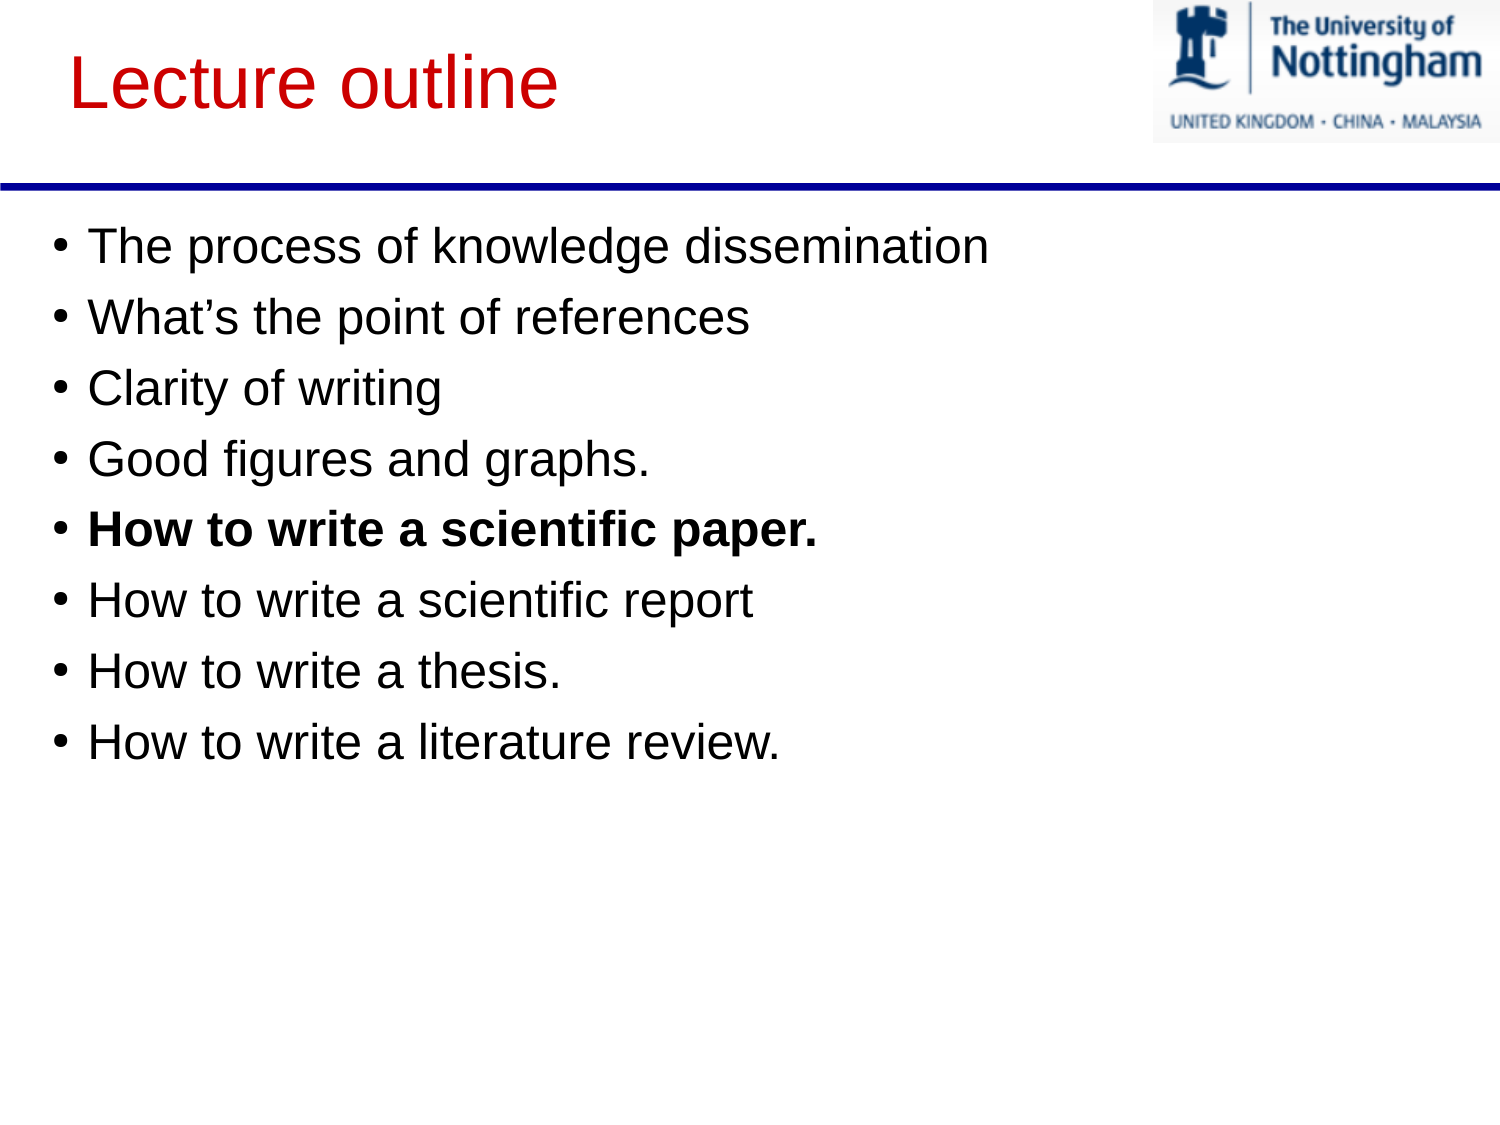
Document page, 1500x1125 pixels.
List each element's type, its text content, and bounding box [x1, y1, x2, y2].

text_box Lecture outline [53, 33, 947, 133]
text_box The process of knowledge dissemination What’s the point of references Clarity of writing Good figures and graphs. How to write a scientific paper. How to write a scientific report How to write a thesis. How to write a literature review. [37, 211, 1455, 919]
picture [1153, 0, 1500, 143]
